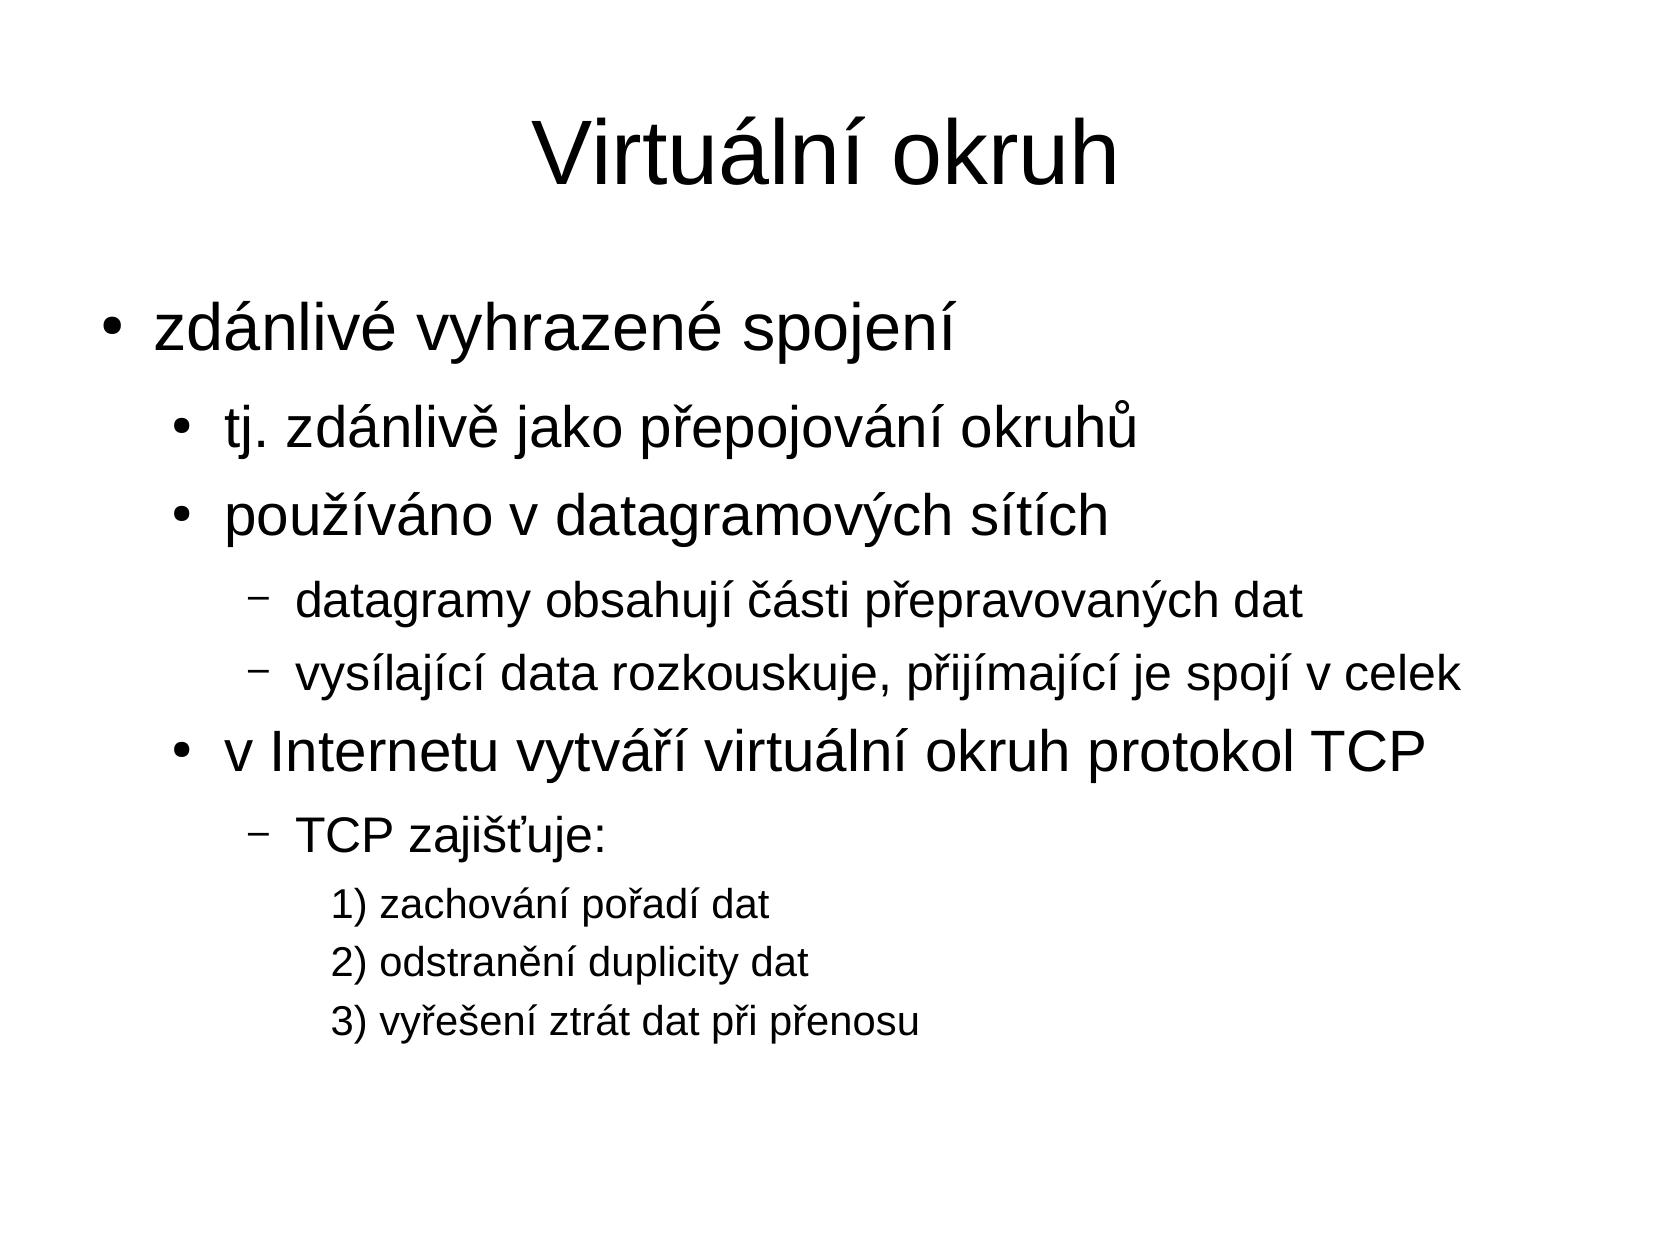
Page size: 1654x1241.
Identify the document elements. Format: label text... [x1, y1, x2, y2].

list zdánlivé vyhrazené spojení tj. zdánlivě jako přepojování okruhů používáno v datagramových sítích datagramy obsahují části přepravovaných dat vysílající data rozkouskuje, přijímající je spojí v celek v Internetu vytváří virtuální okruh protokol TCP TCP zajišťuje: zachování pořadí dat odstranění duplicity dat vyřešení ztrát dat při přenosu [82, 290, 1571, 1109]
title Virtuální okruh [82, 49, 1571, 257]
